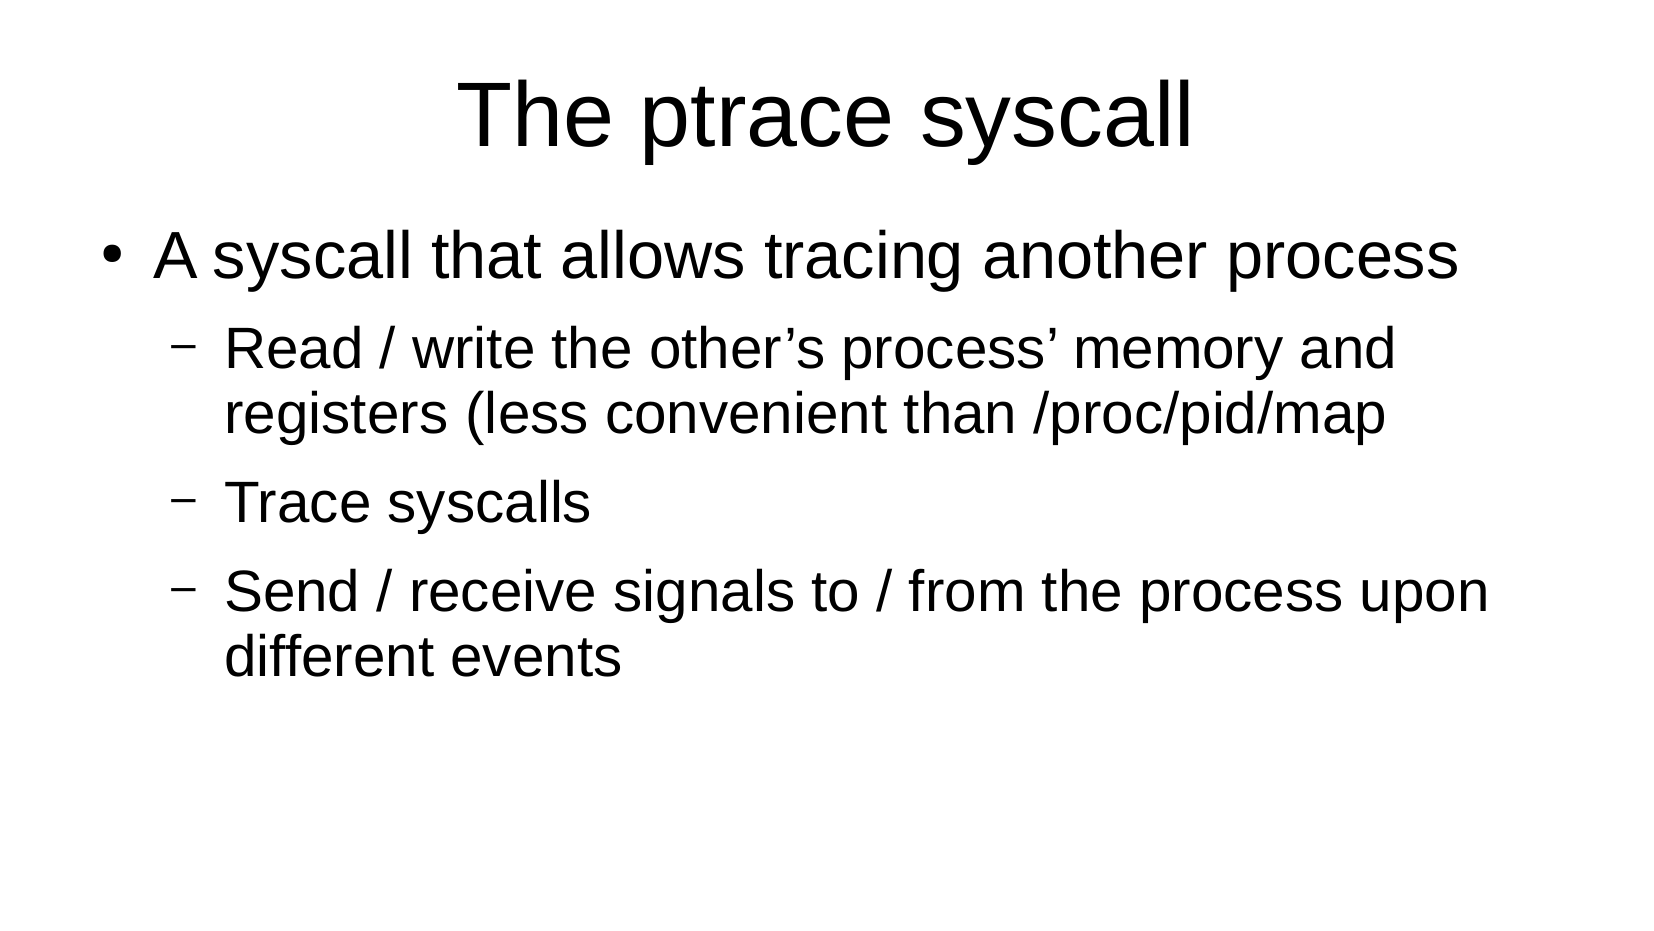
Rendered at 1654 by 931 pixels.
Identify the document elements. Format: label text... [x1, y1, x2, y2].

title The ptrace syscall [82, 37, 1571, 193]
list A syscall that allows tracing another process Read / write the other’s process’ memory and registers (less convenient than /proc/pid/map Trace syscalls Send / receive signals to / from the process upon different events [82, 217, 1571, 758]
